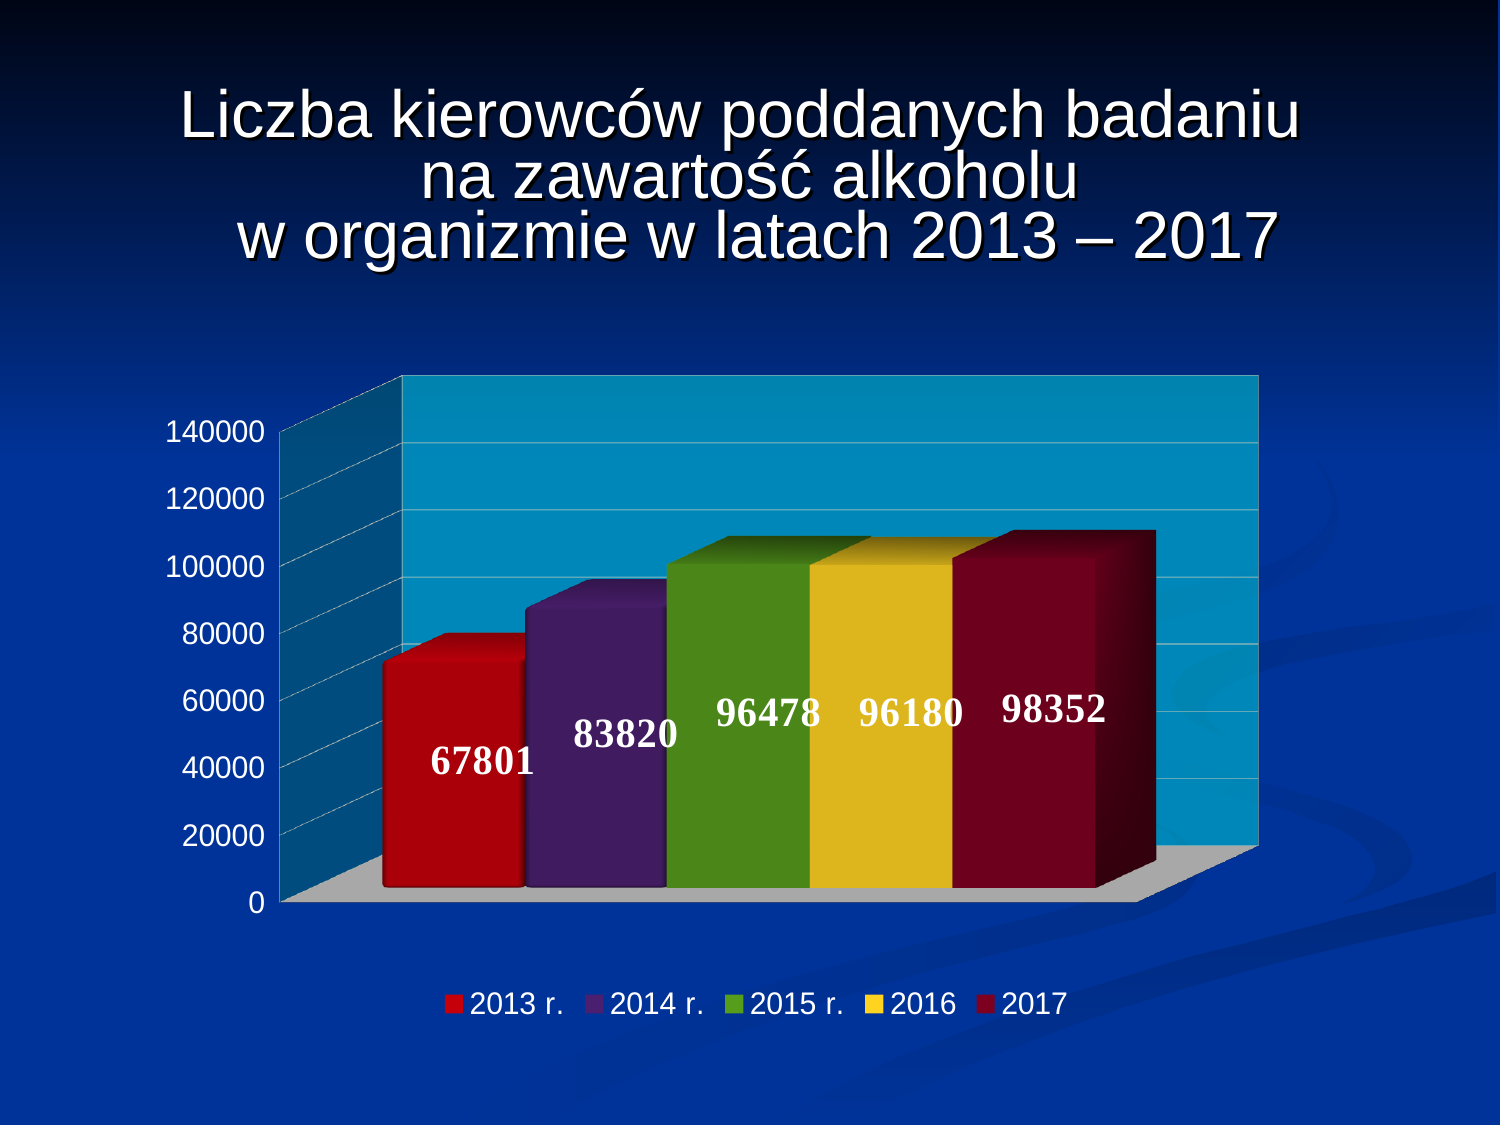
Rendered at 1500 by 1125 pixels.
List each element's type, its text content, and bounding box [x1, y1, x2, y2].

chart [165, 354, 1312, 1028]
title Liczba kierowców poddanych badaniu na zawartość alkoholu w organizmie w latach 2013 – 2017 [76, 20, 1424, 340]
